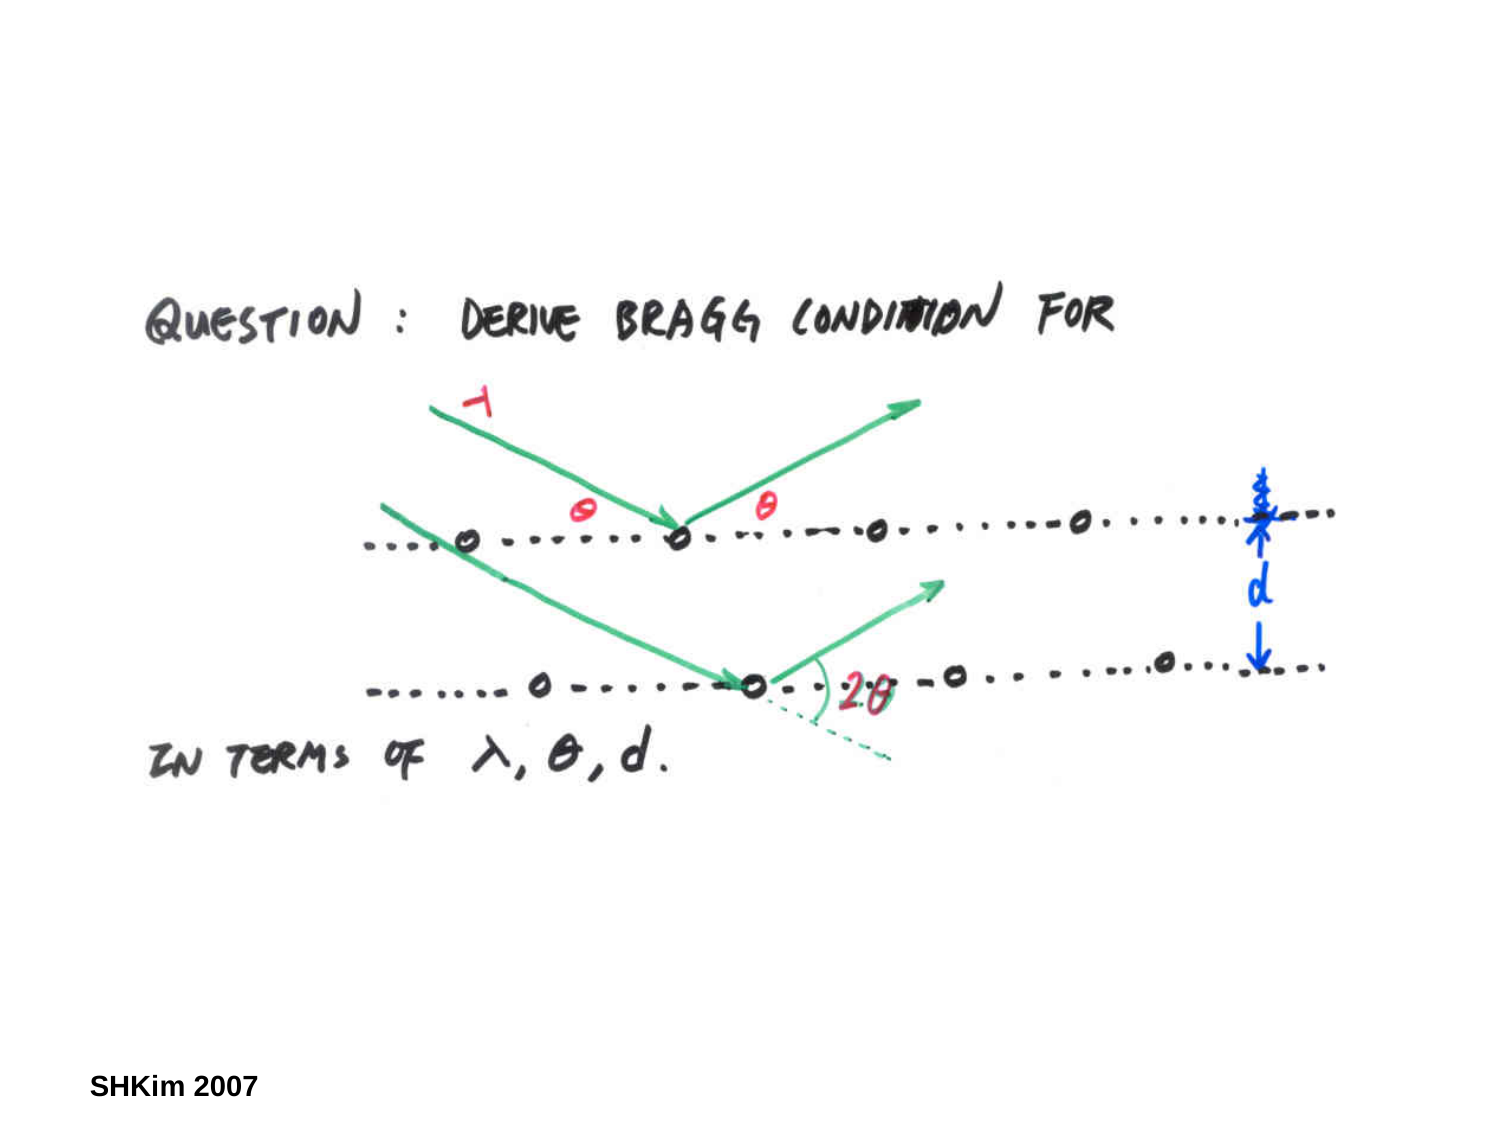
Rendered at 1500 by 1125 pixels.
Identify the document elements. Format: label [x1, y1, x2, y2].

picture [125, 274, 1363, 805]
